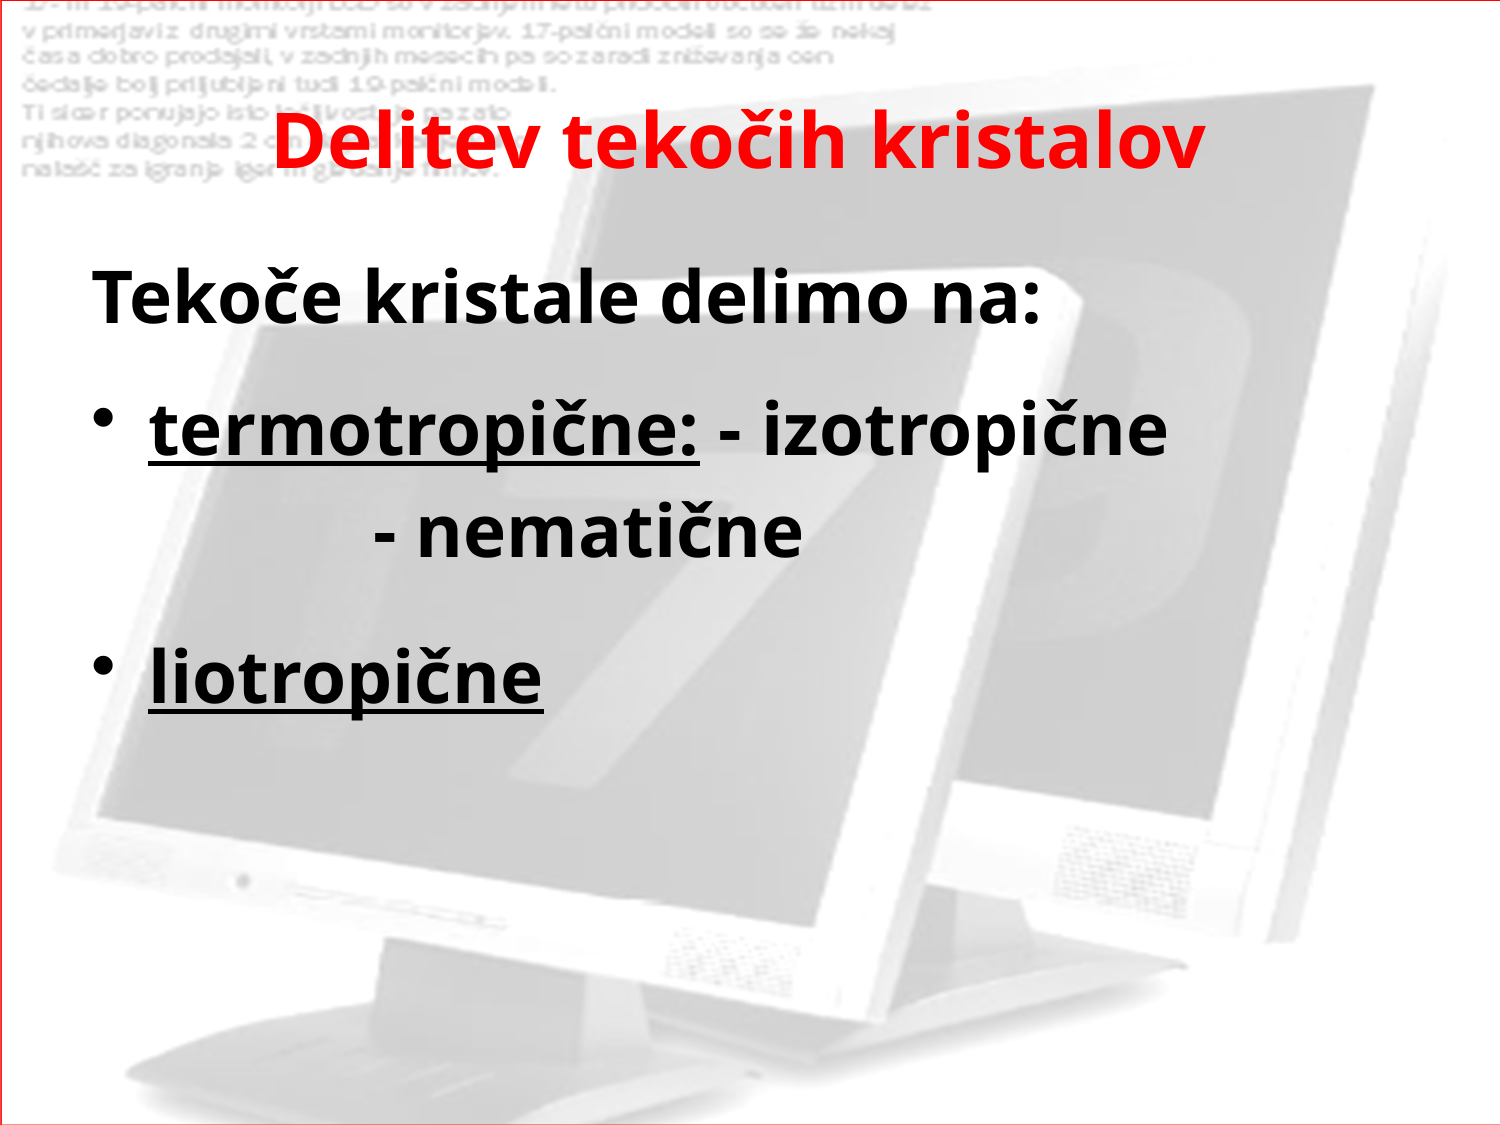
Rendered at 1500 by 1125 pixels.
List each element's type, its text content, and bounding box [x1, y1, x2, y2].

list Tekoče kristale delimo na: termotropične: - izotropične - nematične liotropične [76, 243, 1436, 811]
title Delitev tekočih kristalov [159, 66, 1319, 209]
picture [0, 0, 1500, 1125]
